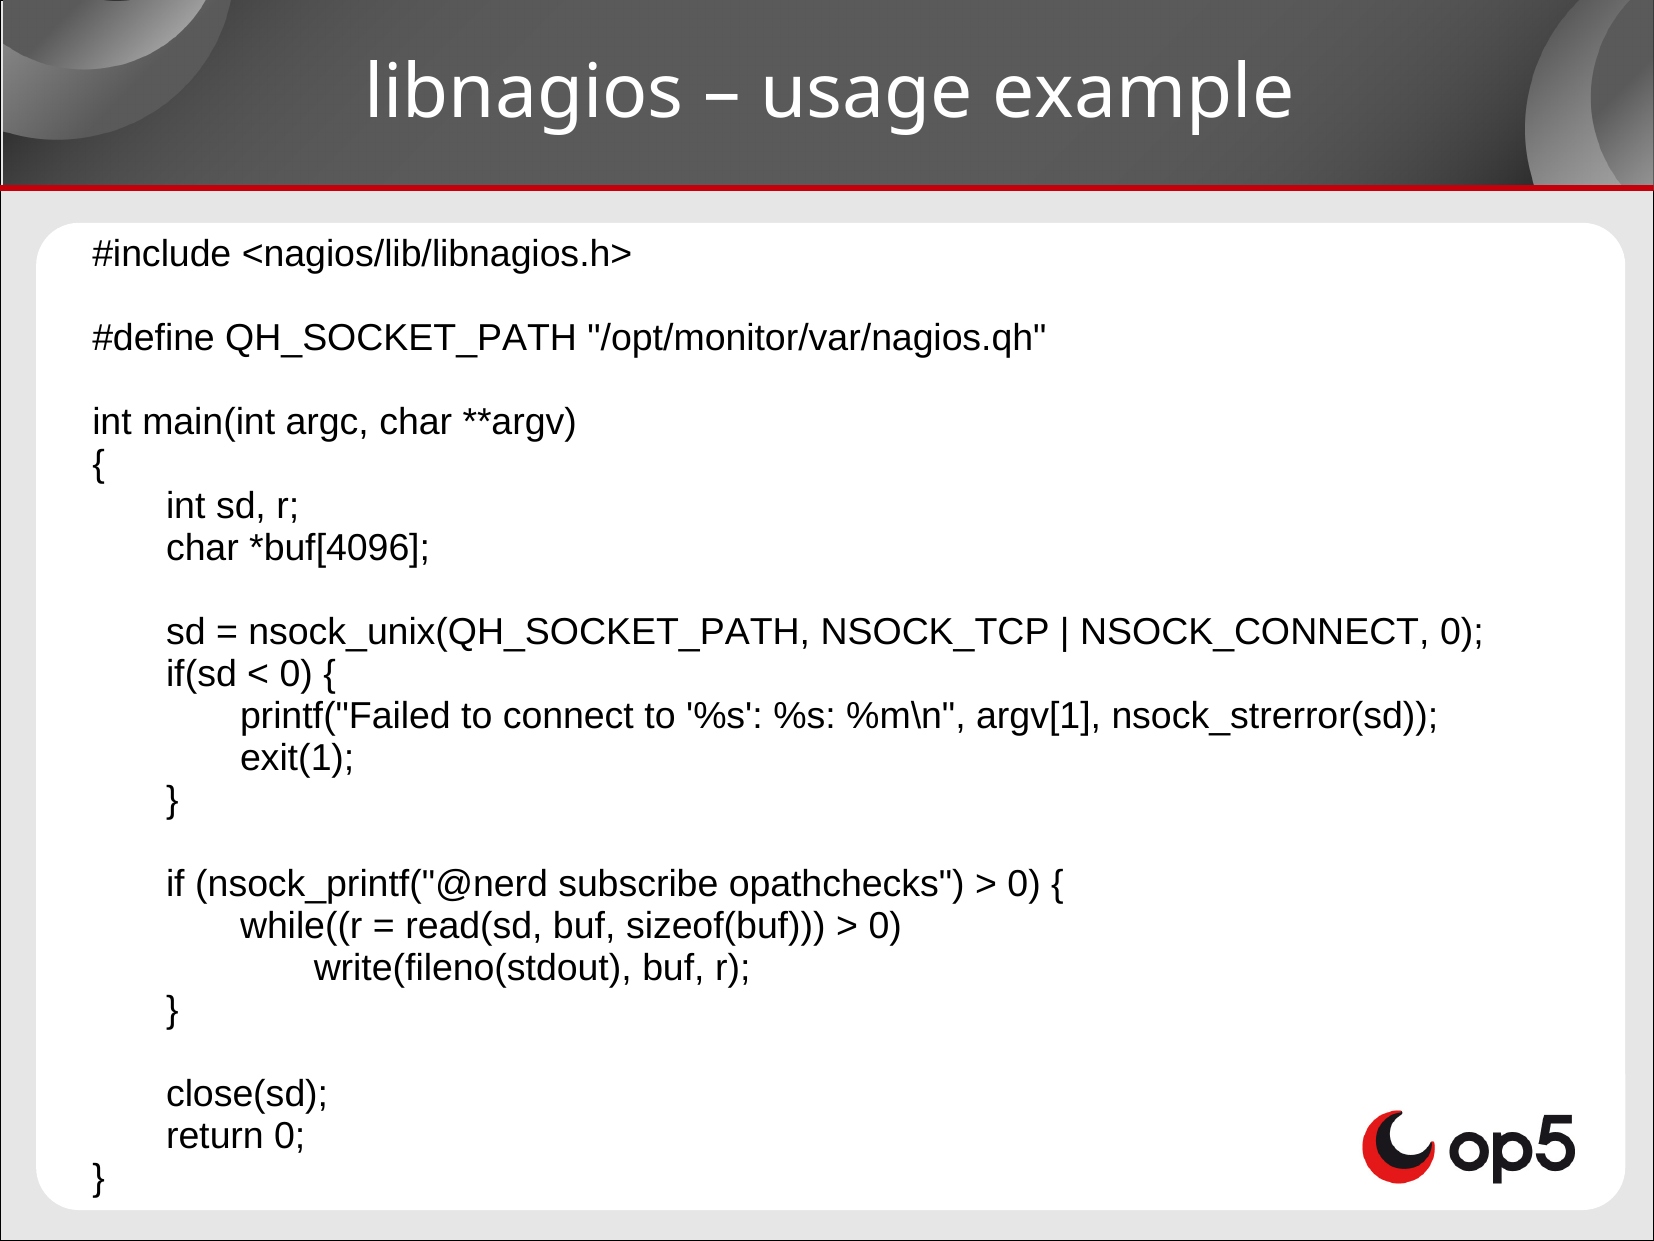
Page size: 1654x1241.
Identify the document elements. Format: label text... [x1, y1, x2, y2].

picture [3, 0, 1654, 185]
picture [1501, 1103, 1587, 1191]
title libnagios – usage example [88, 0, 1571, 175]
text_box #include <nagios/lib/libnagios.h> #define QH_SOCKET_PATH "/opt/monitor/var/nagios.qh" int main(int argc, char **argv) { int sd, r; char *buf[4096]; sd = nsock_unix(QH_SOCKET_PATH, NSOCK_TCP | NSOCK_CONNECT, 0); if(sd < 0) { printf("Failed to connect to '%s': %s: %m\n", argv[1], nsock_strerror(sd)); exit(1); } if (nsock_printf("@nerd subscribe opathchecks") > 0) { while((r = read(sd, buf, sizeof(buf))) > 0) write(fileno(stdout), buf, r); } close(sd); return 0; } [77, 225, 1501, 1206]
